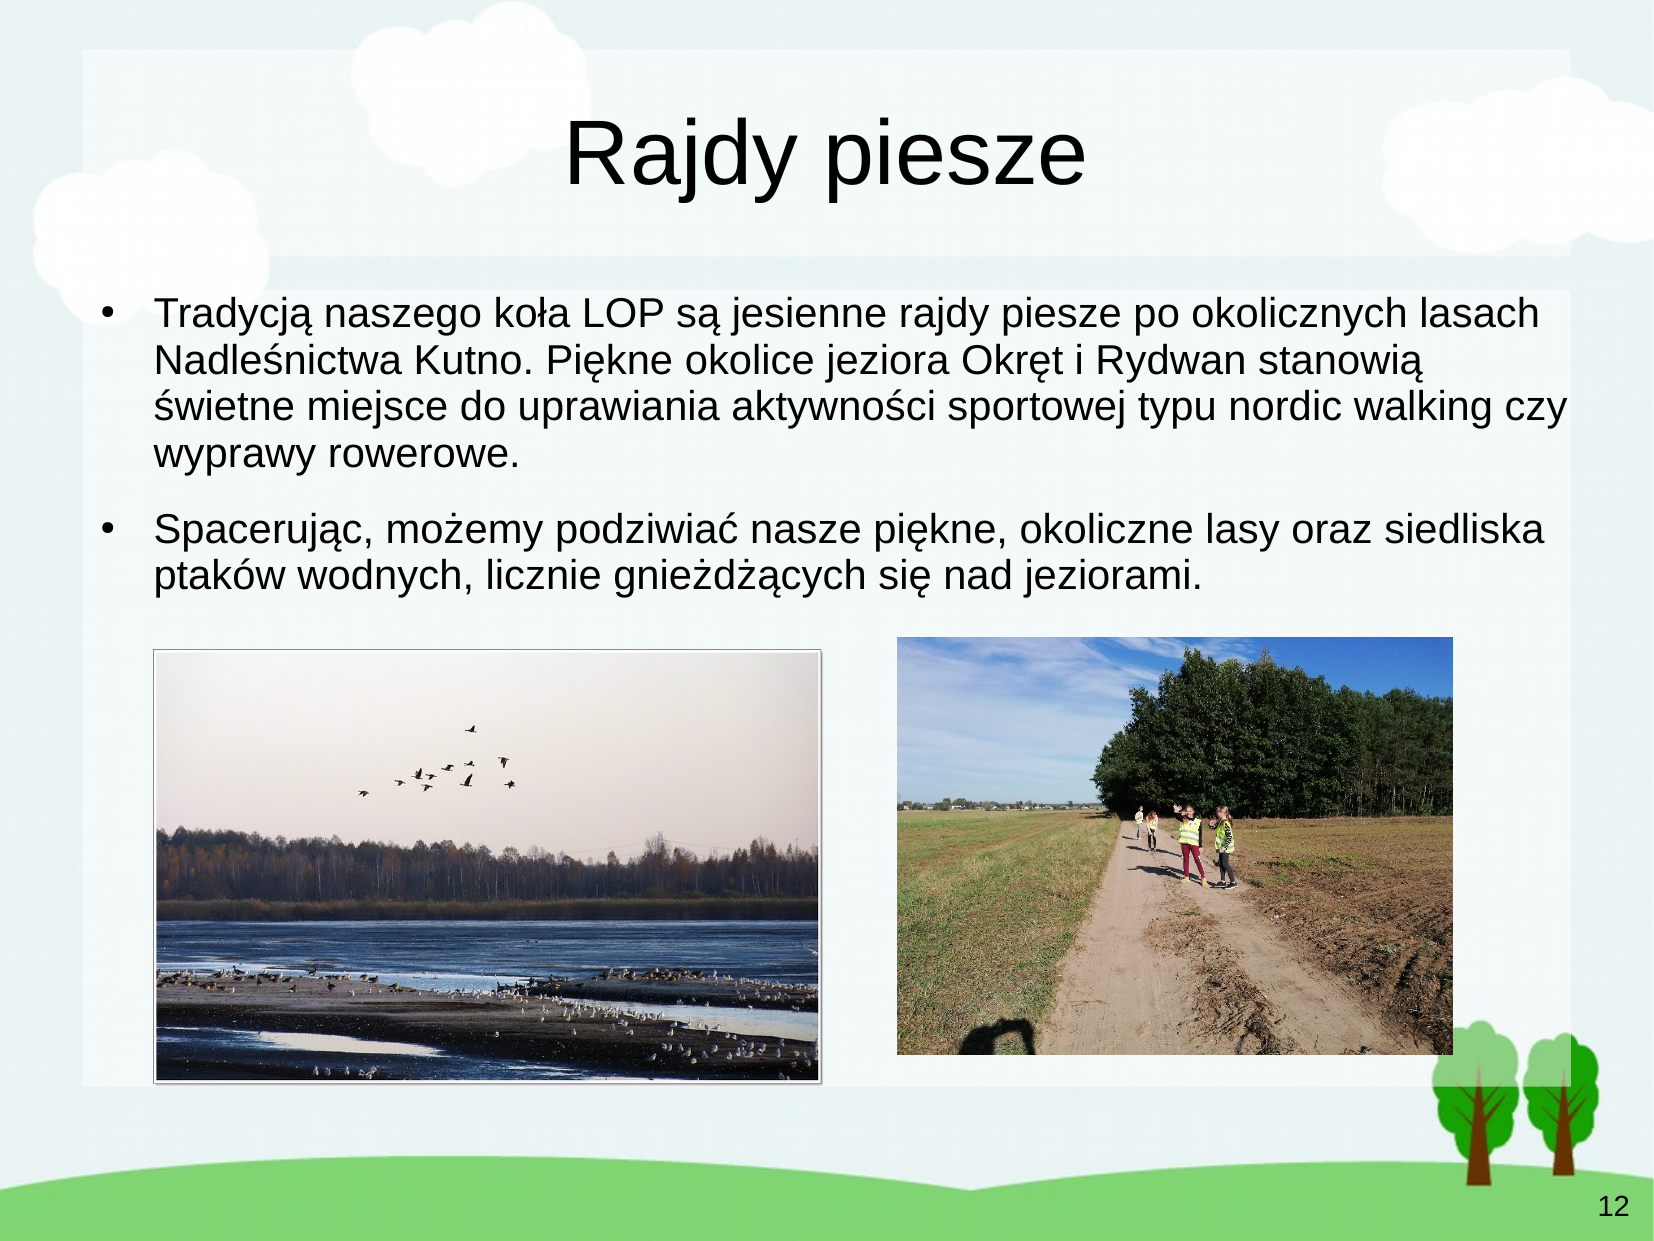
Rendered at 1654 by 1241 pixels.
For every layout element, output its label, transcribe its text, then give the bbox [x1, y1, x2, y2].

title Rajdy piesze [82, 49, 1571, 257]
picture [0, 0, 1654, 1241]
list Tradycją naszego koła LOP są jesienne rajdy piesze po okolicznych lasach Nadleśnictwa Kutno. Piękne okolice jeziora Okręt i Rydwan stanowią świetne miejsce do uprawiania aktywności sportowej typu nordic walking czy wyprawy rowerowe. Spacerując, możemy podziwiać nasze piękne, okoliczne lasy oraz siedliska ptaków wodnych, licznie gnieżdżących się nad jeziorami. [82, 290, 1571, 1087]
